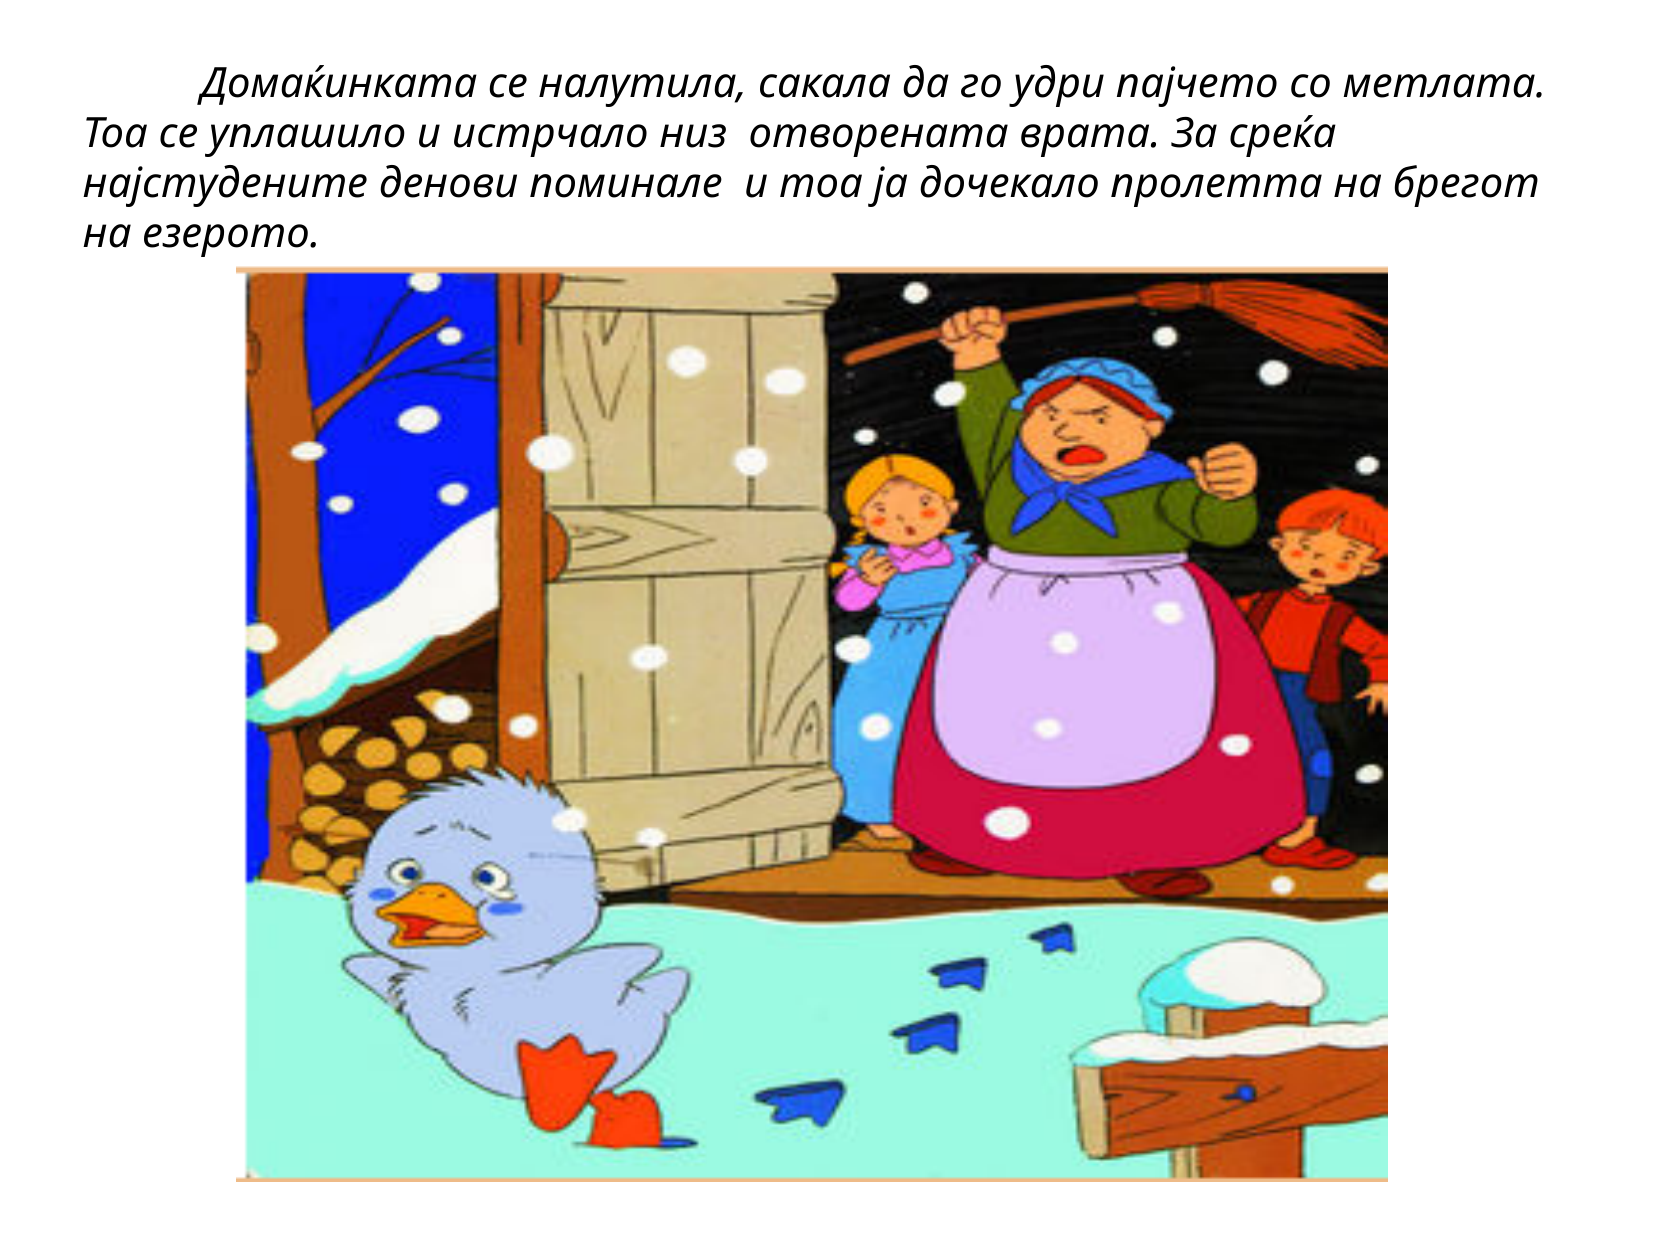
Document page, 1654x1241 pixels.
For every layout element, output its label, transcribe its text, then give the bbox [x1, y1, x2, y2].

title Домаќинката се налутила, сакала да го удри пајчето со метлата. Тоа се уплашило и истрчало низ отворената врата. За среќа најстудените денови поминале и тоа ја дочекало пролетта на брегот на езерото. [82, 55, 1571, 250]
picture [236, 265, 1388, 1182]
